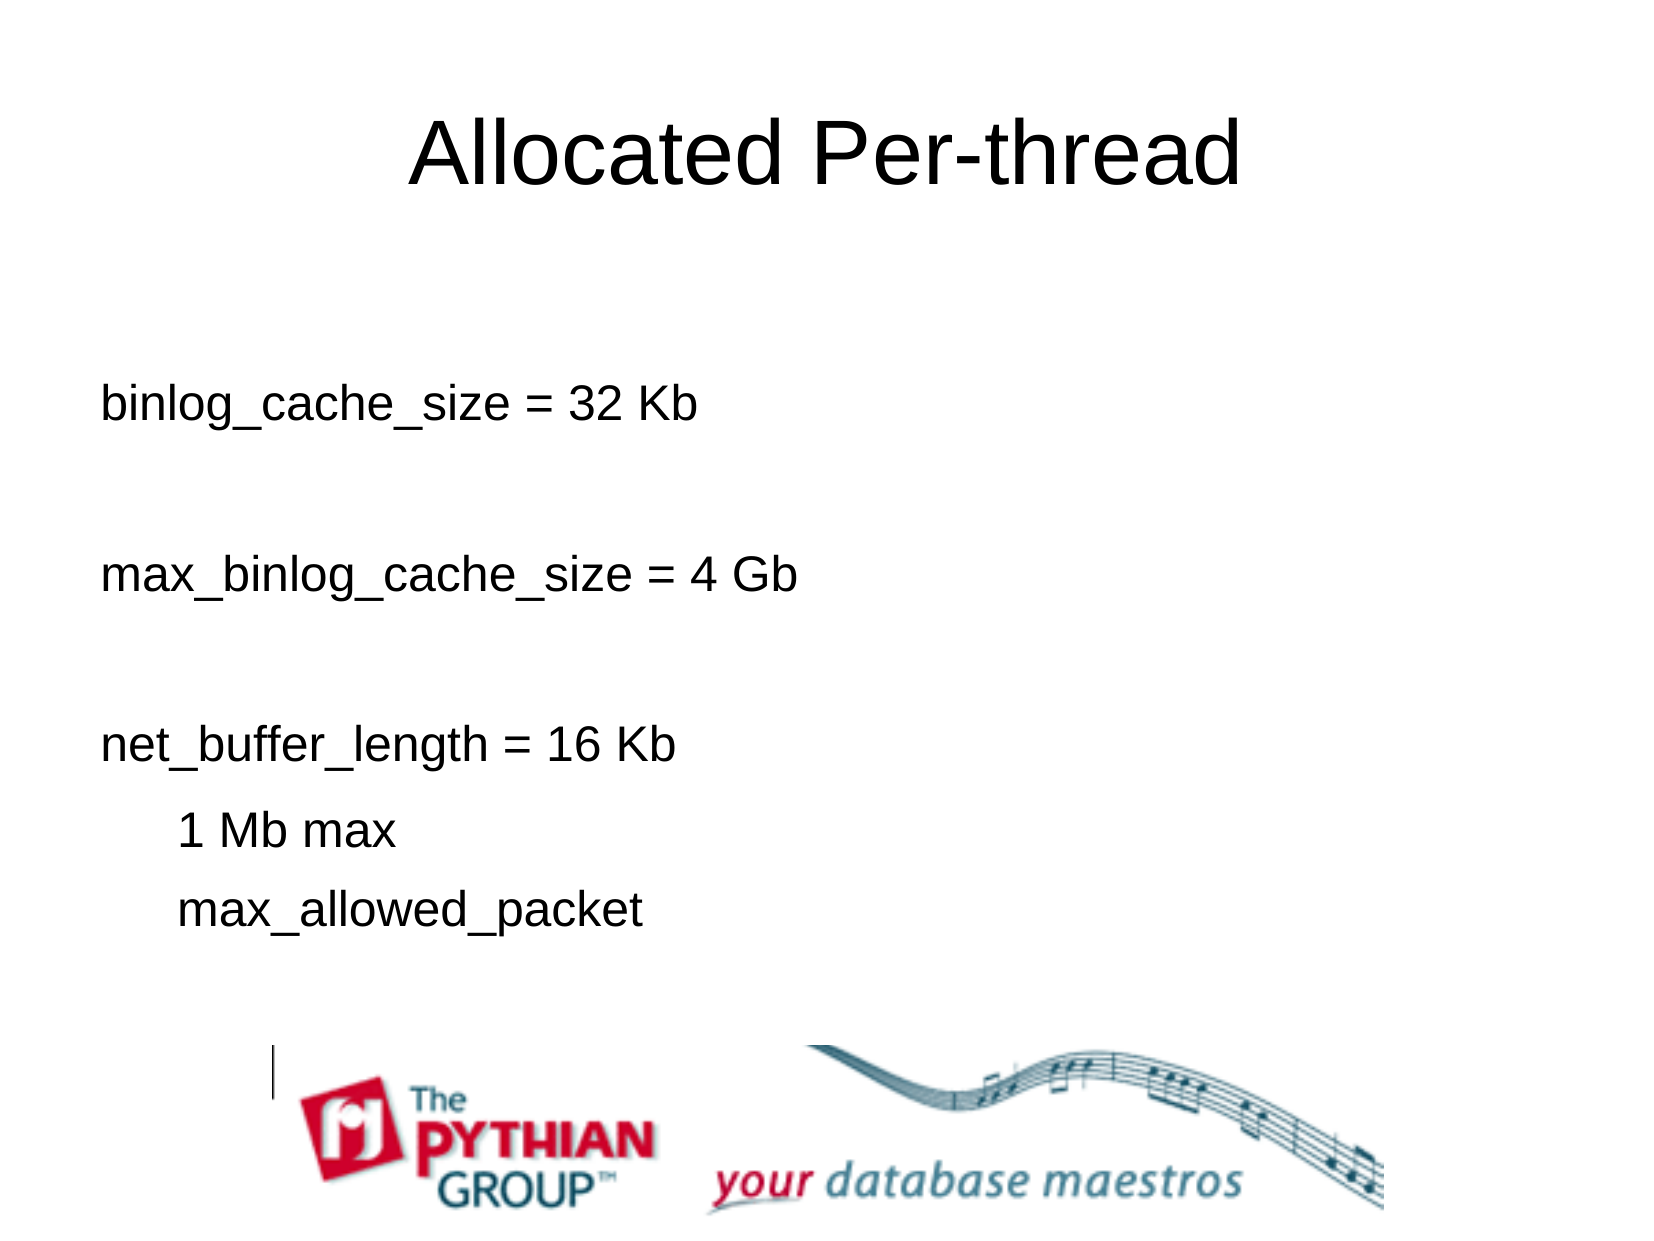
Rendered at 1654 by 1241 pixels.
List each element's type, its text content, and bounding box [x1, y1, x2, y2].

title Allocated Per-thread [82, 56, 1571, 250]
picture [272, 1094, 1384, 1241]
list binlog_cache_size = 32 Kb max_binlog_cache_size = 4 Gb net_buffer_length = 16 Kb 1 Mb max max_allowed_packet [82, 290, 1571, 1094]
